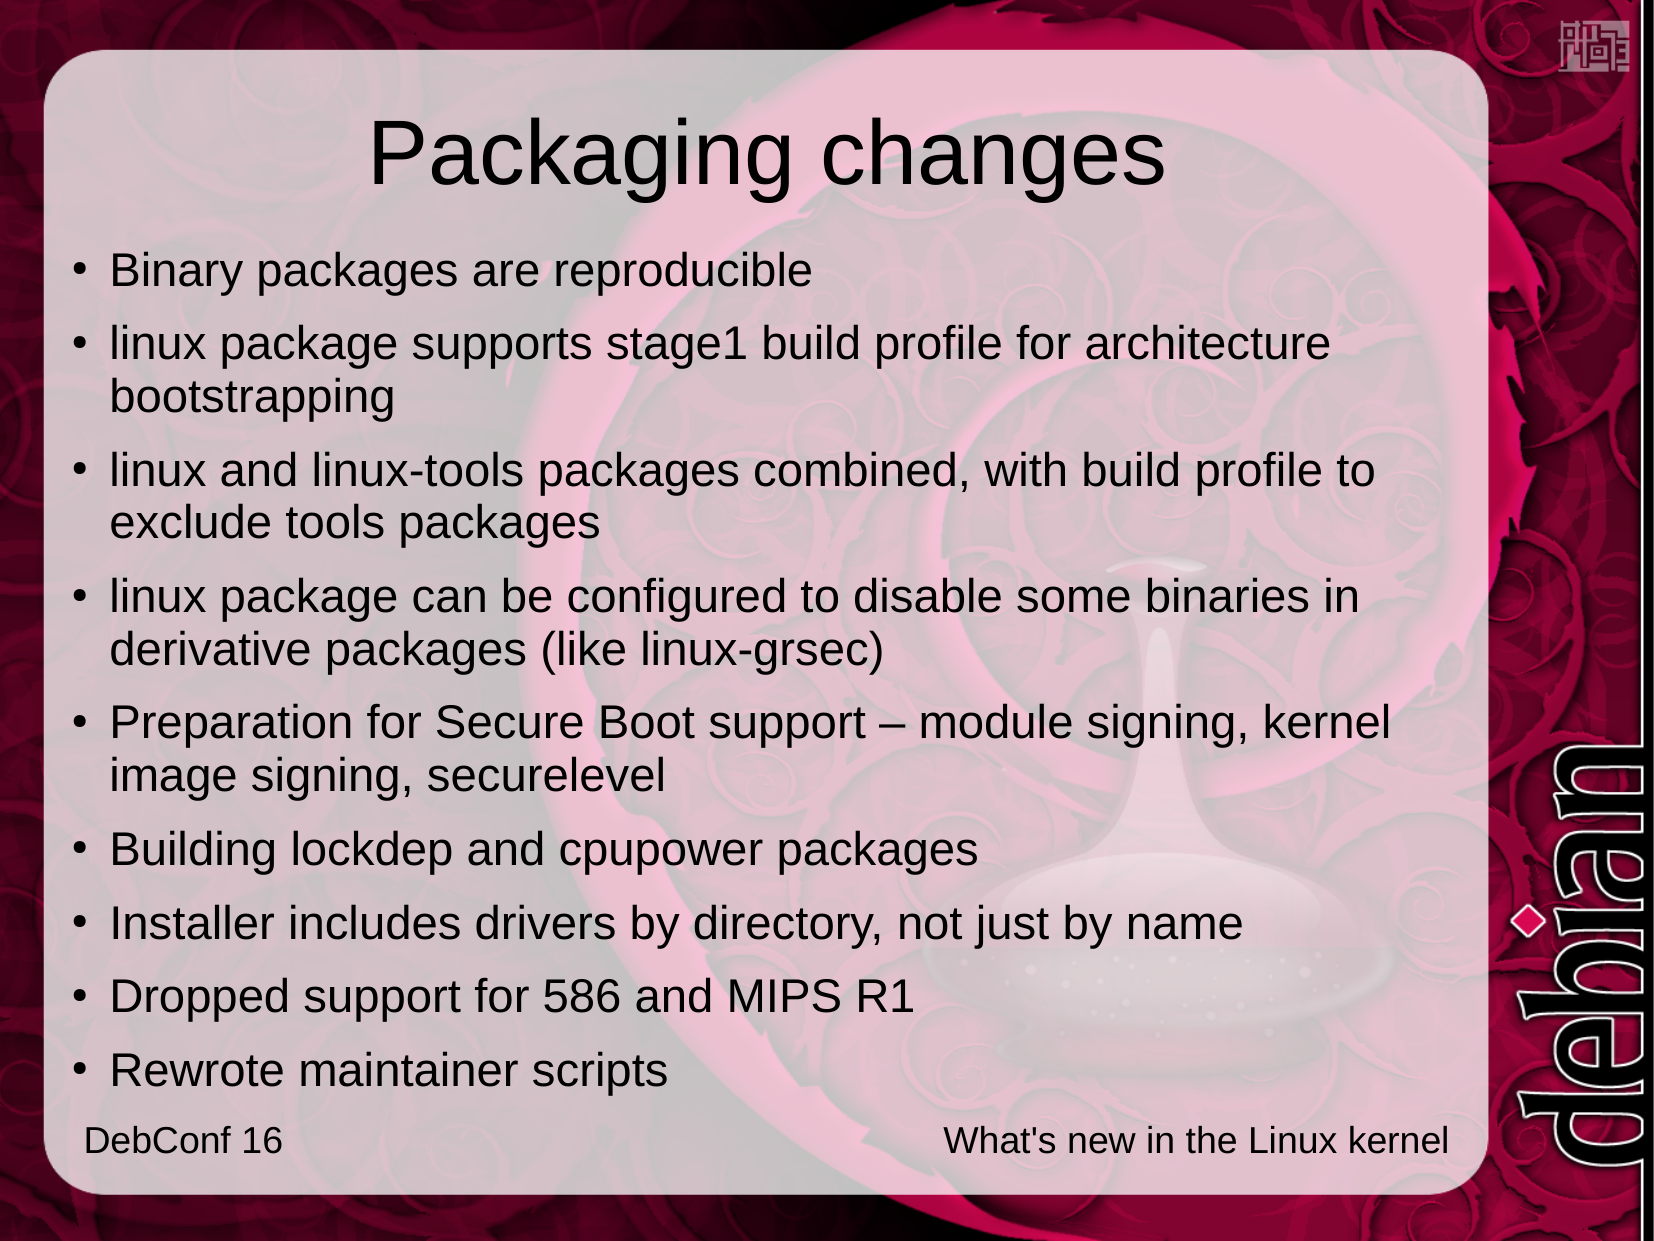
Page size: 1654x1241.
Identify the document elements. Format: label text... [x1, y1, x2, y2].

picture [0, 0, 1654, 1241]
list Binary packages are reproducible linux package supports stage1 build profile for architecture bootstrapping linux and linux-tools packages combined, with build profile to exclude tools packages linux package can be configured to disable some binaries in derivative packages (like linux-grsec) Preparation for Secure Boot support – module signing, kernel image signing, securelevel Building lockdep and cpupower packages Installer includes drivers by directory, not just by name Dropped support for 586 and MIPS R1 Rewrote maintainer scripts [59, 243, 1477, 1109]
title Packaging changes [59, 49, 1477, 243]
